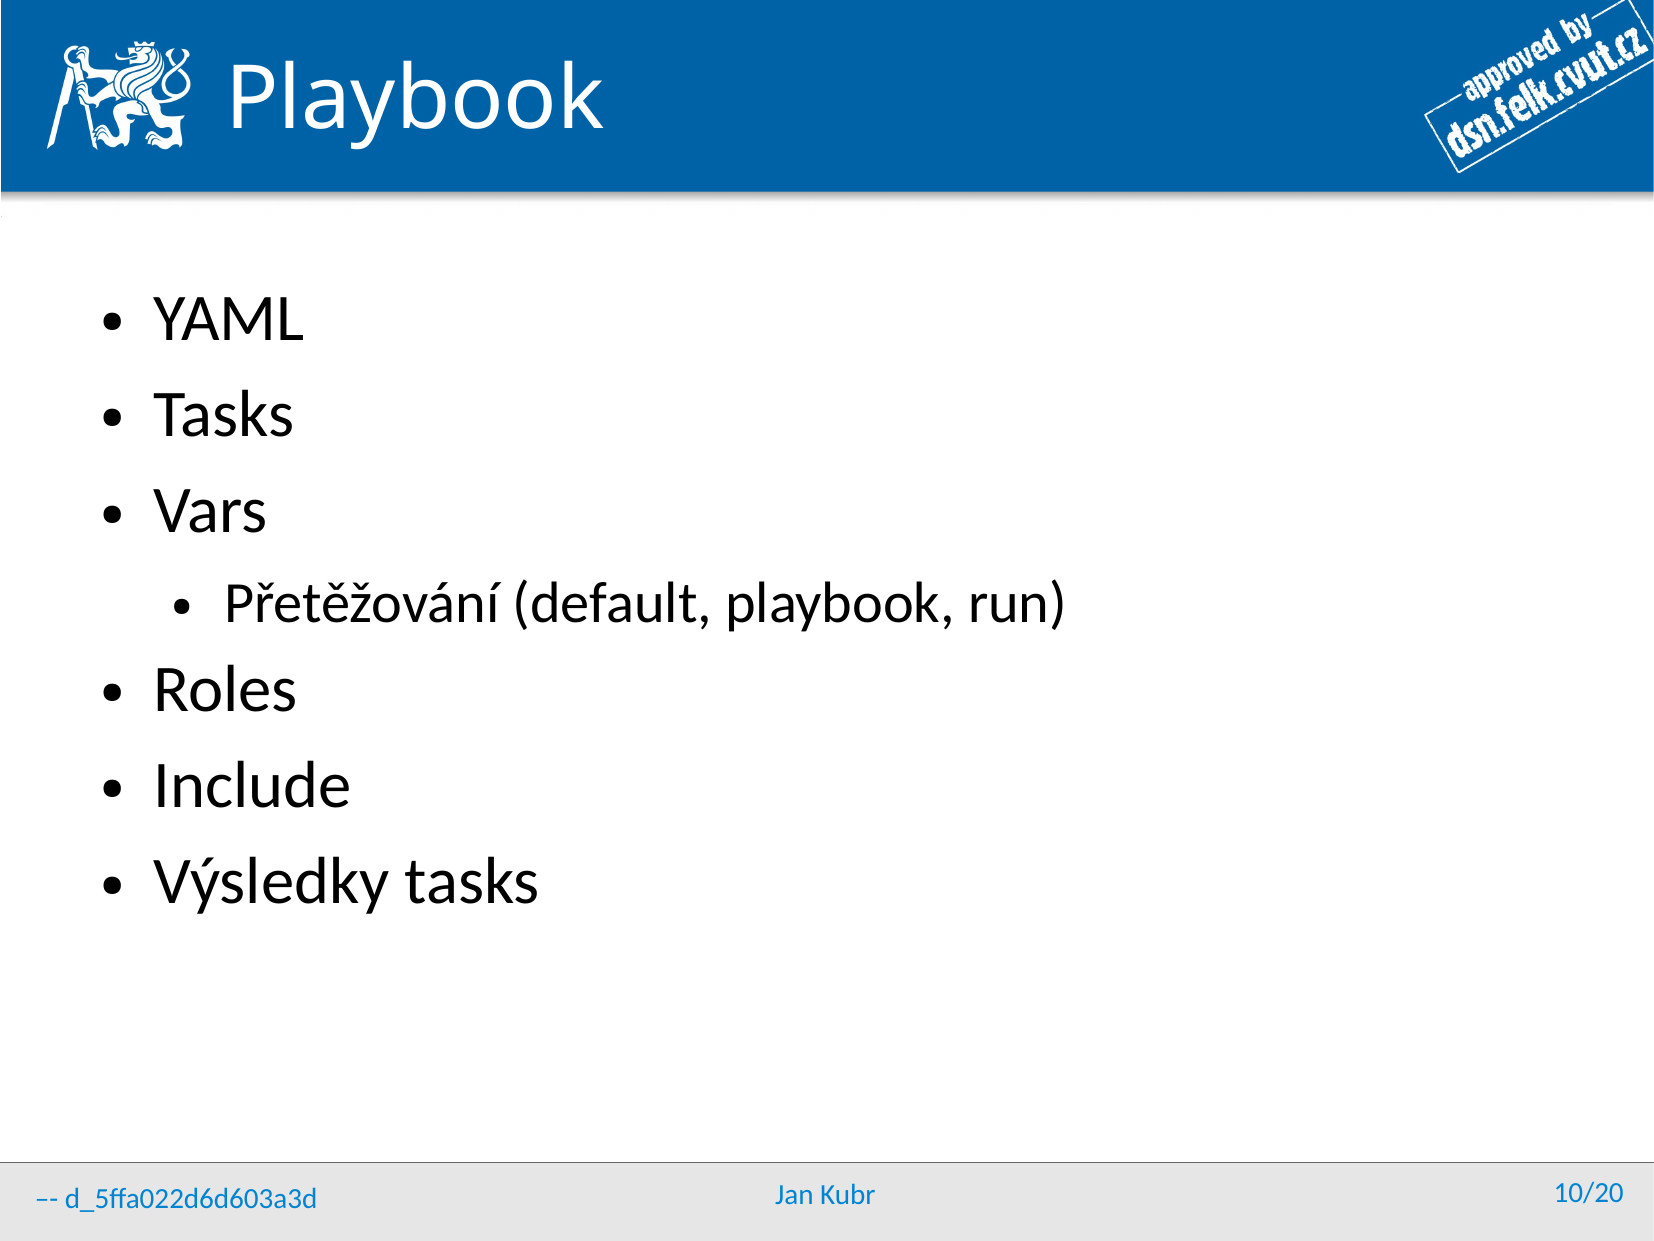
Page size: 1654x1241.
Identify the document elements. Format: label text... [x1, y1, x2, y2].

list YAML Tasks Vars Přetěžování (default, playbook, run) Roles Include Výsledky tasks [82, 290, 1571, 1010]
picture [1, 0, 1654, 217]
title Playbook [225, 0, 1426, 188]
